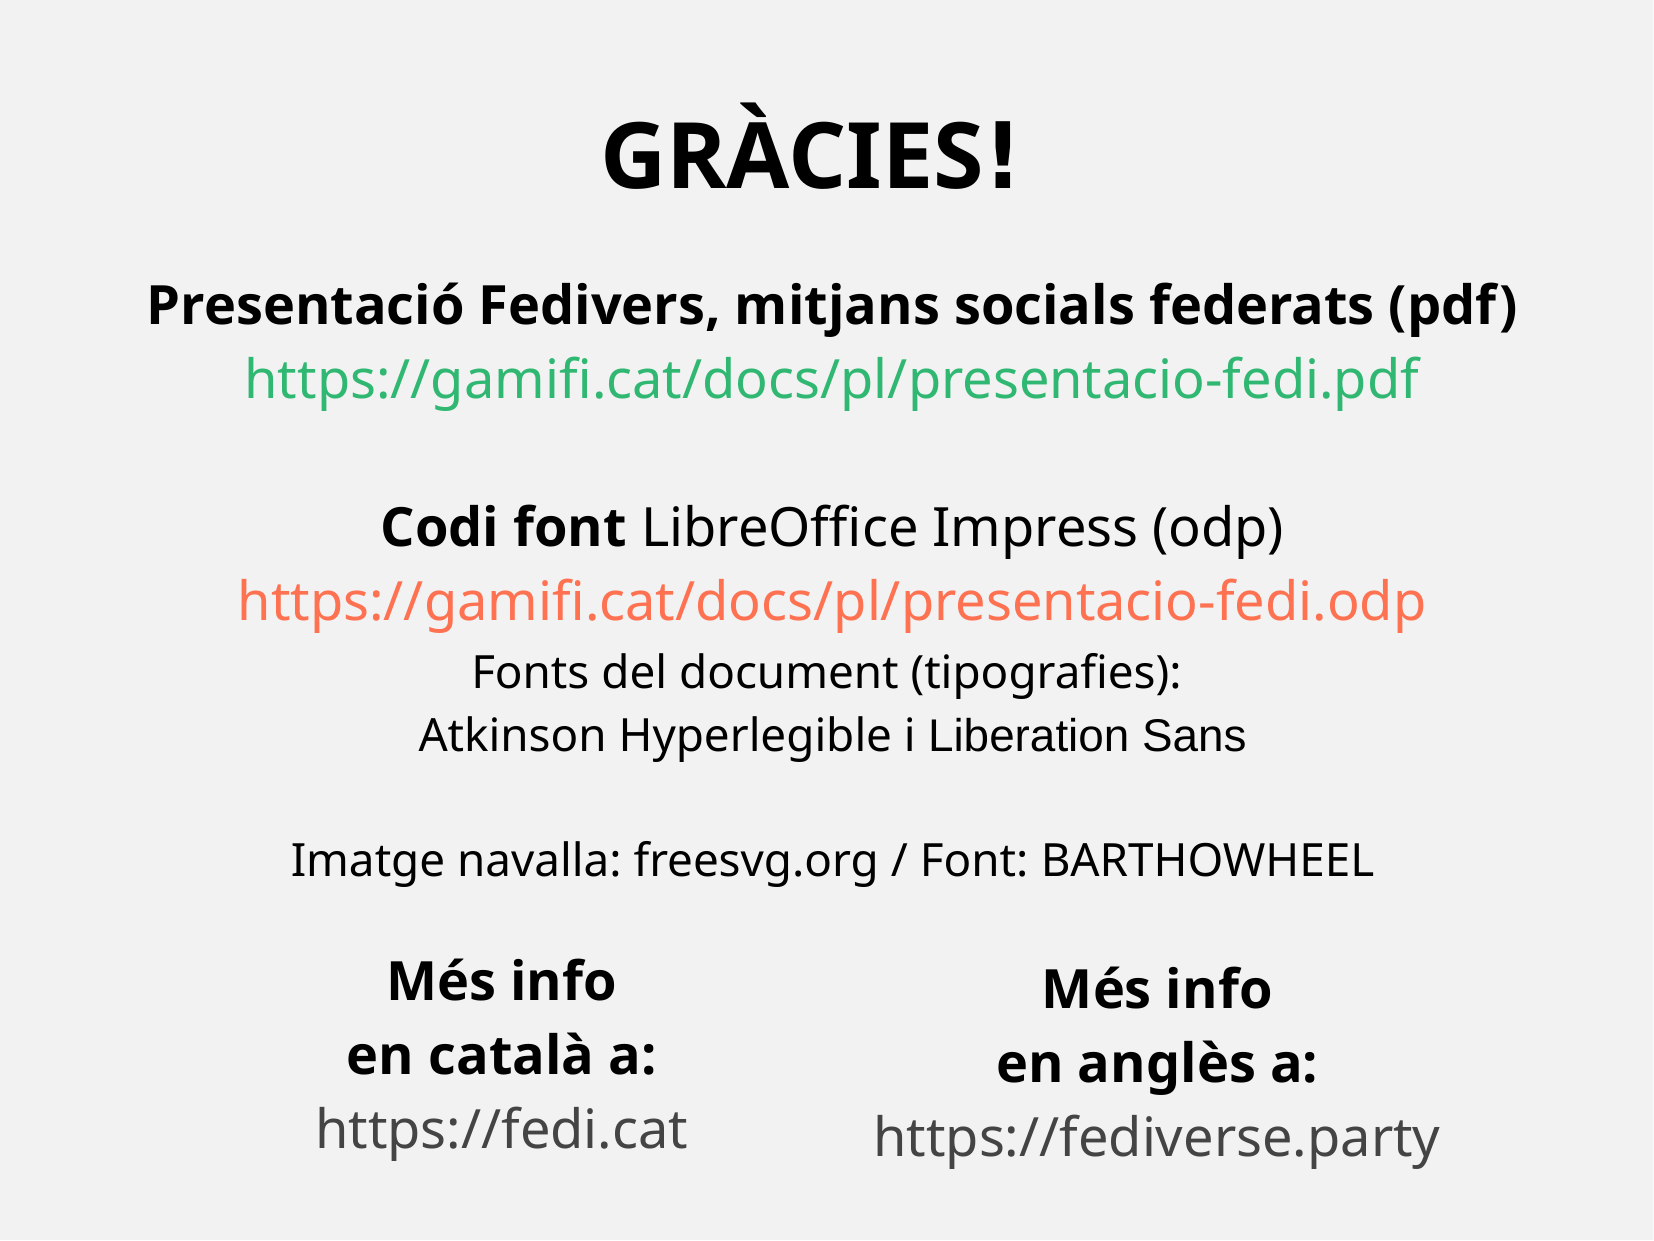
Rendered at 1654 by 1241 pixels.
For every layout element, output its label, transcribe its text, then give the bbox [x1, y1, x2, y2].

title Més info en català a: https://fedi.cat [183, 977, 821, 1205]
title Més info en anglès a: https://fediverse.party [838, 948, 1477, 1176]
title Fonts del document (tipografies): Atkinson Hyperlegible i Liberation Sans Imatge navalla: freesvg.org / Font: BARTHOWHEEL [200, 644, 1465, 885]
title GRÀCIES! [82, 49, 1571, 238]
title Presentació Fedivers, mitjans socials federats (pdf) https://gamifi.cat/docs/pl/presentacio-fedi.pdf Codi font LibreOffice Impress (odp) https://gamifi.cat/docs/pl/presentacio-fedi.odp [82, 238, 1583, 665]
